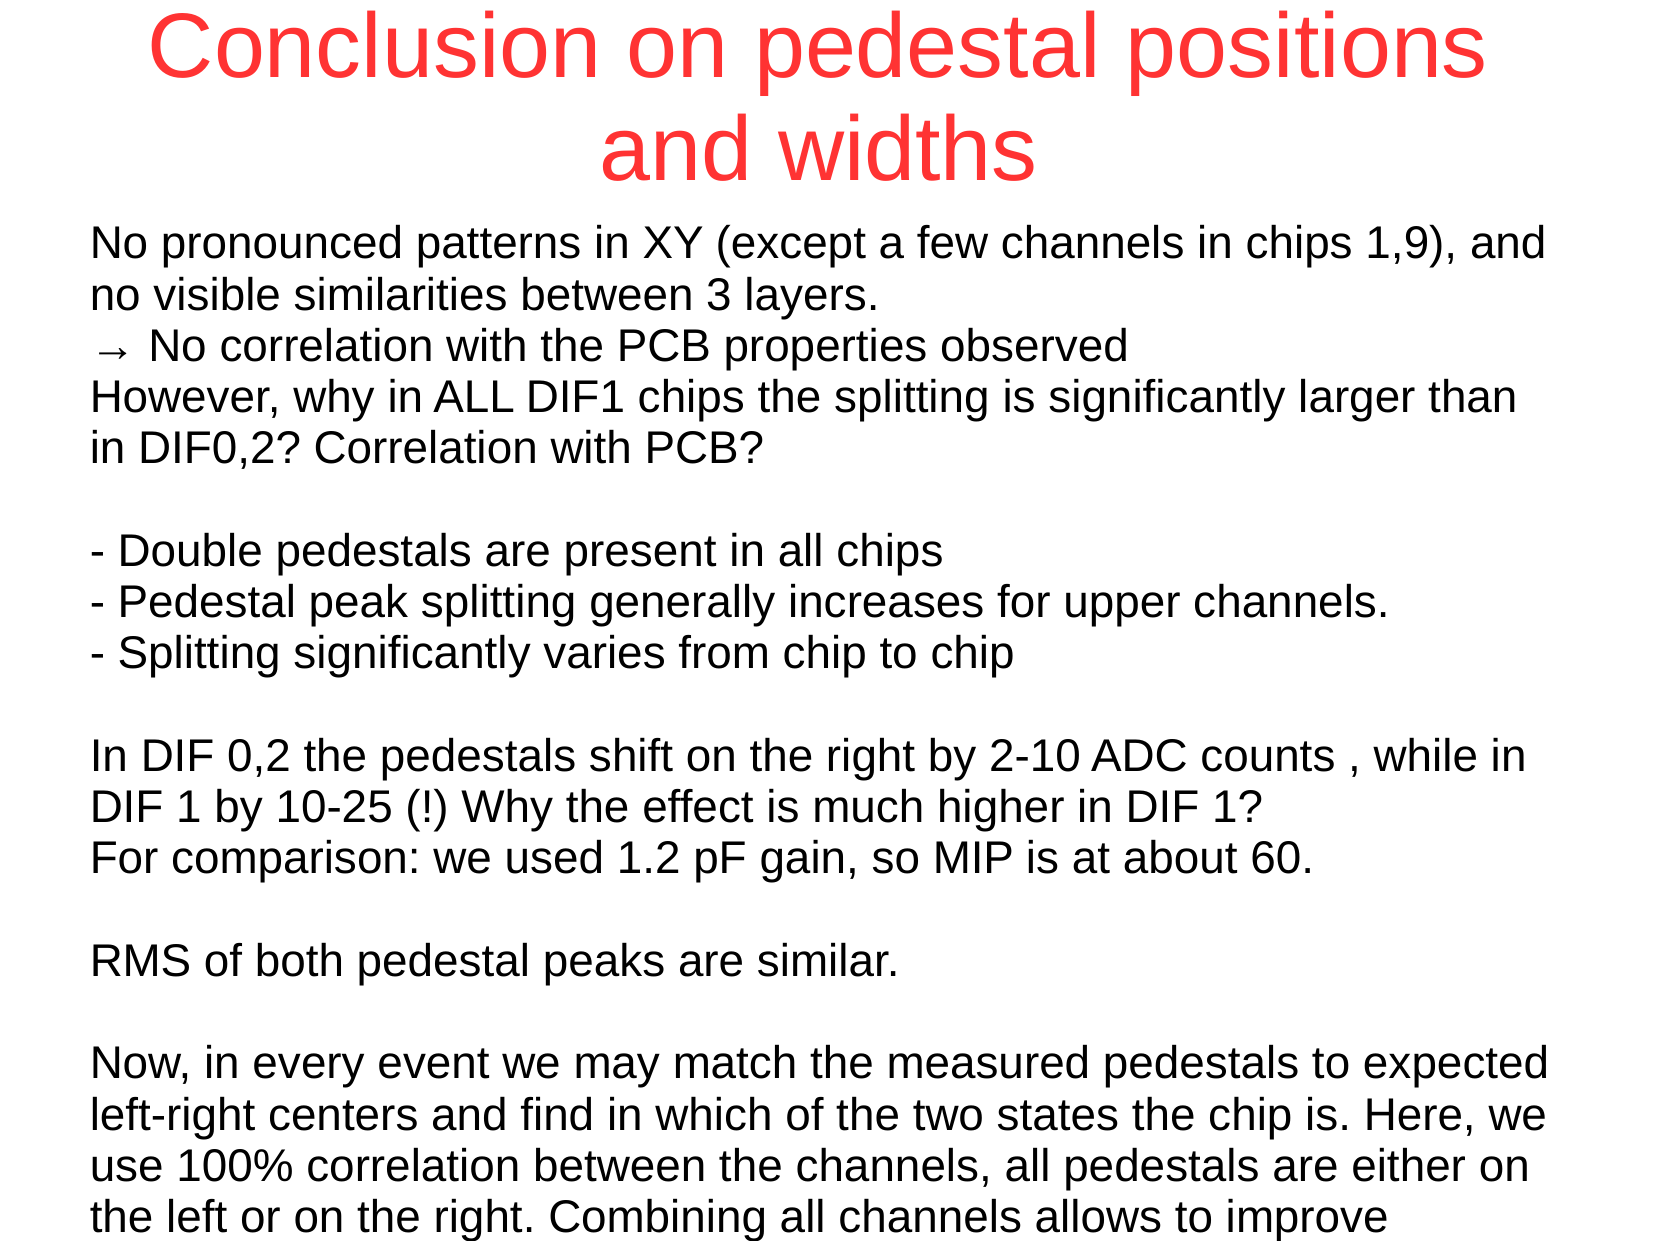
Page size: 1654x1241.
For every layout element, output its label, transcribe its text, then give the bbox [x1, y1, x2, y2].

title Conclusion on pedestal positions and widths [75, 0, 1564, 201]
text_box No pronounced patterns in XY (except a few channels in chips 1,9), and no visible similarities between 3 layers. → No correlation with the PCB properties observed However, why in ALL DIF1 chips the splitting is significantly larger than in DIF0,2? Correlation with PCB? - Double pedestals are present in all chips - Pedestal peak splitting generally increases for upper channels. - Splitting significantly varies from chip to chip In DIF 0,2 the pedestals shift on the right by 2-10 ADC counts , while in DIF 1 by 10-25 (!) Why the effect is much higher in DIF 1? For comparison: we used 1.2 pF gain, so MIP is at about 60. RMS of both pedestal peaks are similar. Now, in every event we may match the measured pedestals to expected left-right centers and find in which of the two states the chip is. Here, we use 100% correlation between the channels, all pedestals are either on the left or on the right. Combining all channels allows to improve precision and to understand better correlation with retriggers. [75, 210, 1576, 1241]
